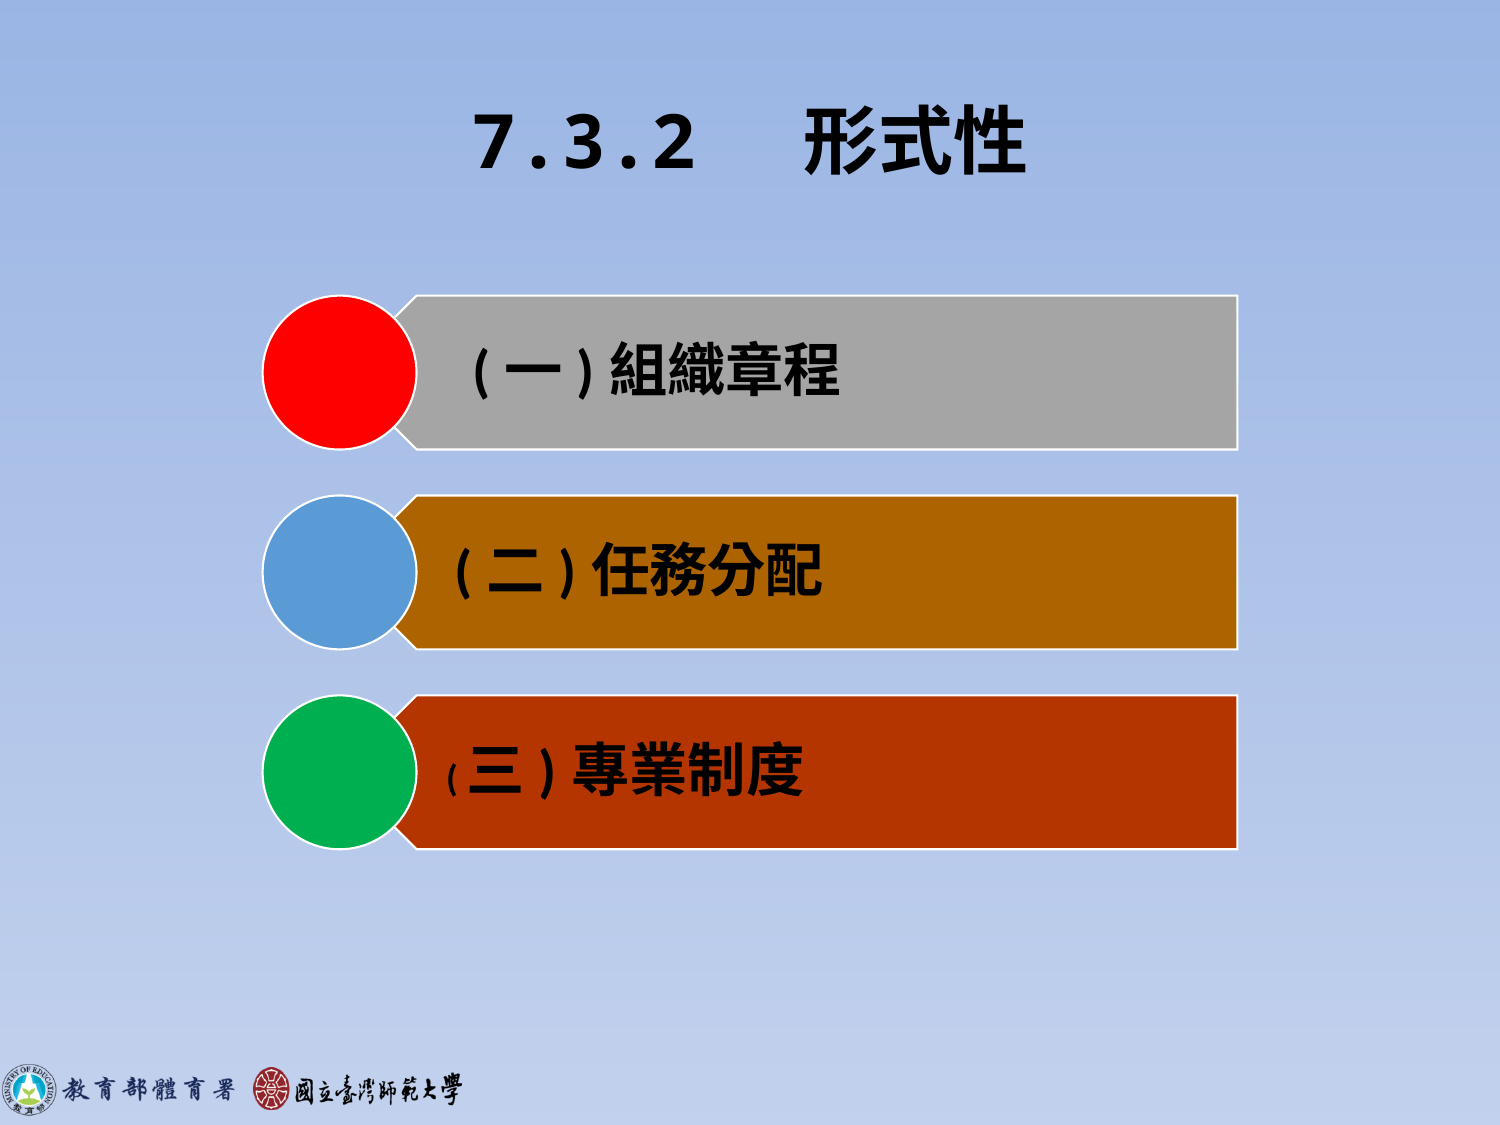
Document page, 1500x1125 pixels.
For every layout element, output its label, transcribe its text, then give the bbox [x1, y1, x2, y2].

text_box (三)專業制度 [394, 695, 1238, 850]
text_box [262, 295, 417, 450]
text_box [262, 495, 417, 650]
title 7.3.2 形式性 [75, 45, 1426, 233]
text_box [262, 695, 417, 850]
text_box (一)組織章程 [394, 295, 1238, 450]
text_box (二)任務分配 [394, 495, 1238, 650]
